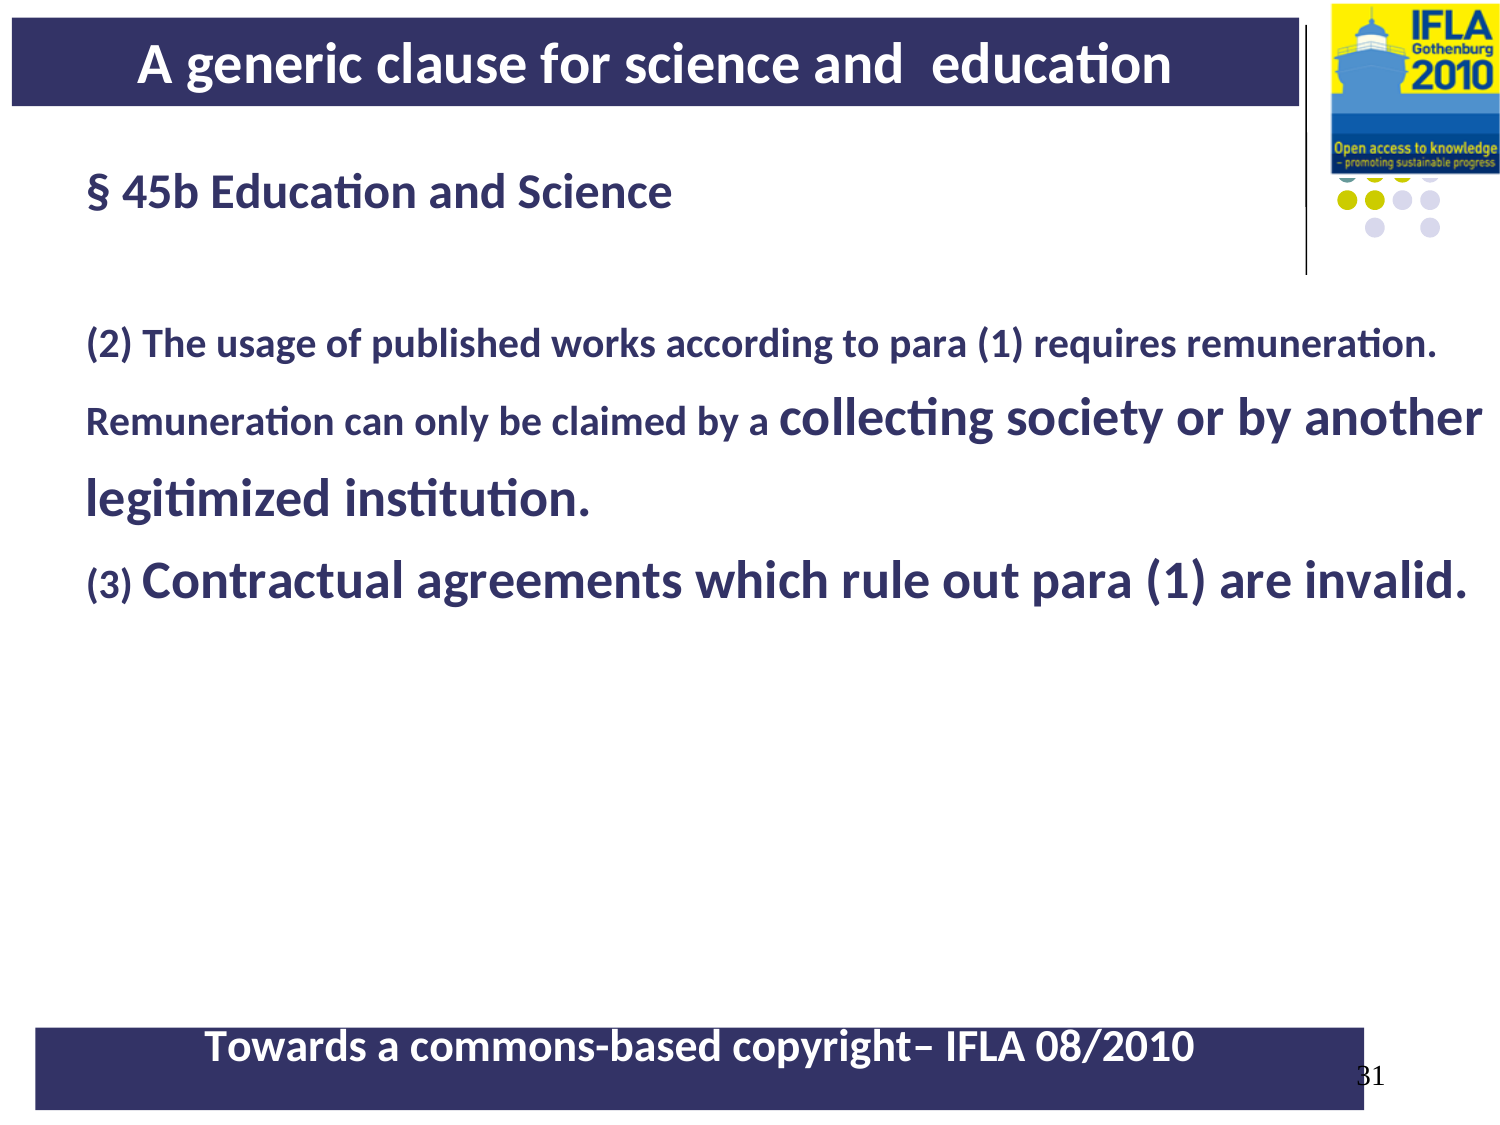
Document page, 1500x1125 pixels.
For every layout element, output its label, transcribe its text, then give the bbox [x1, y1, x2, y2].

title A generic clause for science and education education [11, 17, 1300, 107]
text_box [1356, 1026, 1459, 1105]
text_box § 45b Education and Science (2) The usage of published works according to para (1) requires remuneration. Remuneration can only be claimed by a collecting society or by another legitimized institution. (3) Contractual agreements which rule out para (1) are invalid. [70, 164, 1500, 717]
